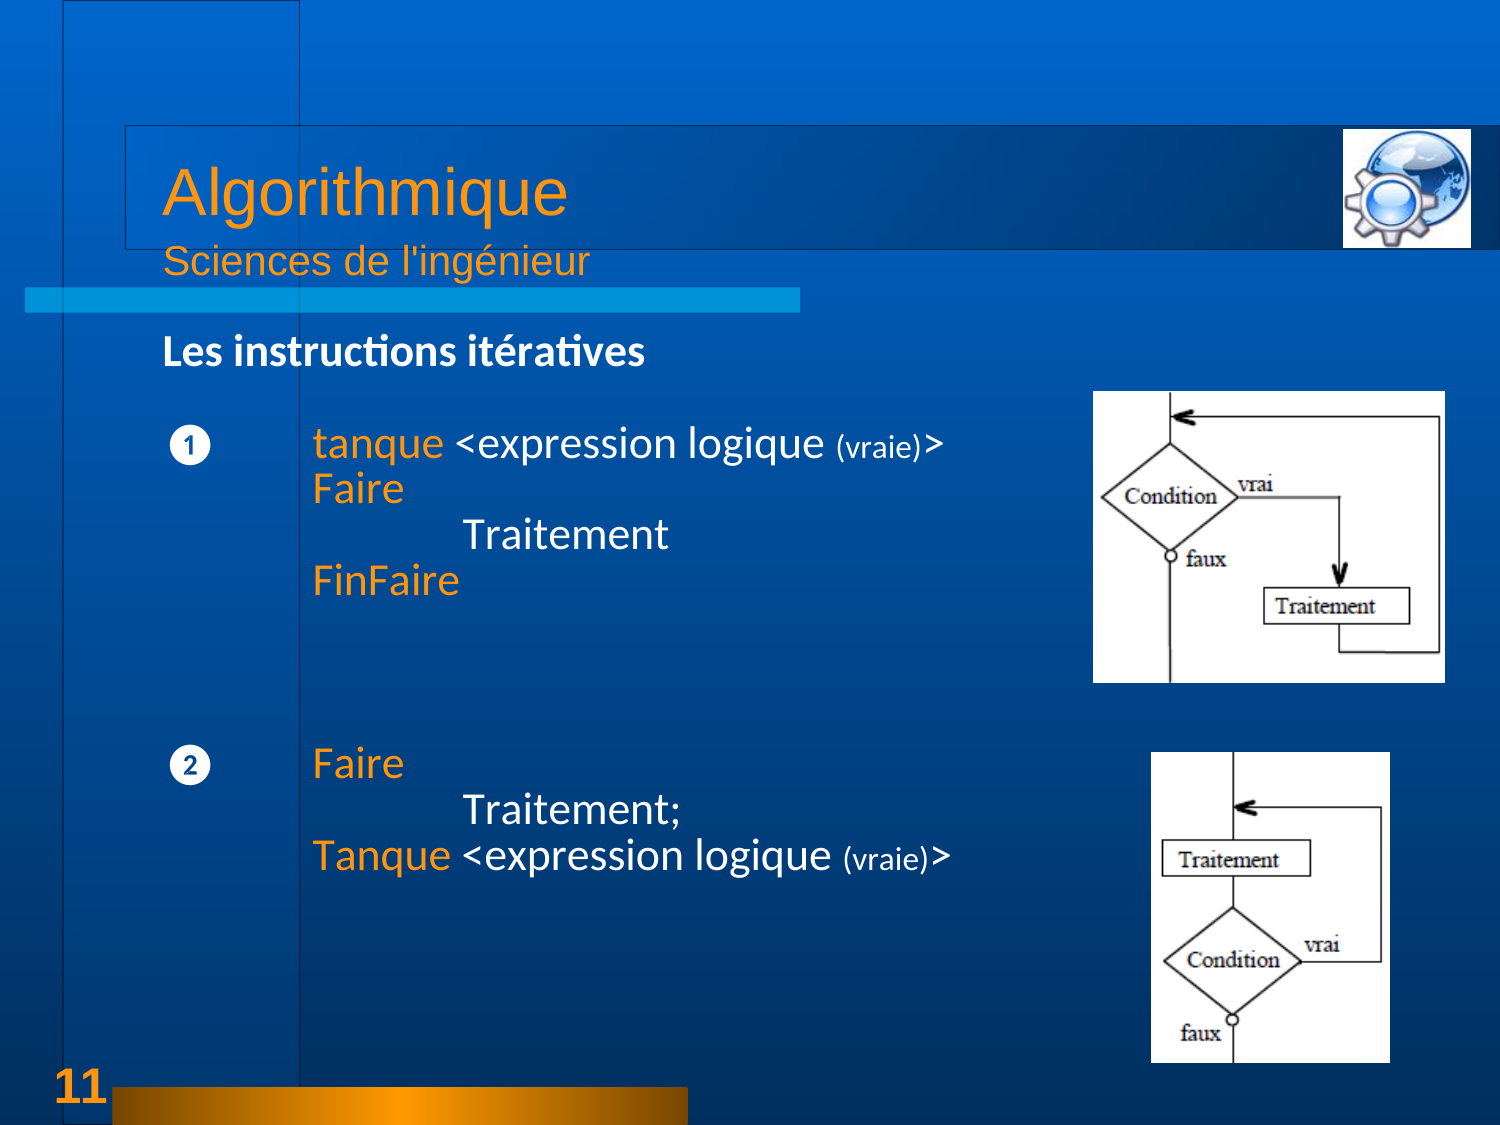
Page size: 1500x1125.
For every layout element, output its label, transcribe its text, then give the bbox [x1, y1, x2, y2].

text_box Les instructions itératives ❶ tanque <expression logique (vraie)> Faire Traitement FinFaire ❷ Faire Traitement; Tanque <expression logique (vraie)> [147, 324, 1418, 1121]
picture [1343, 129, 1471, 248]
picture [1151, 752, 1390, 1064]
picture [1093, 391, 1445, 683]
